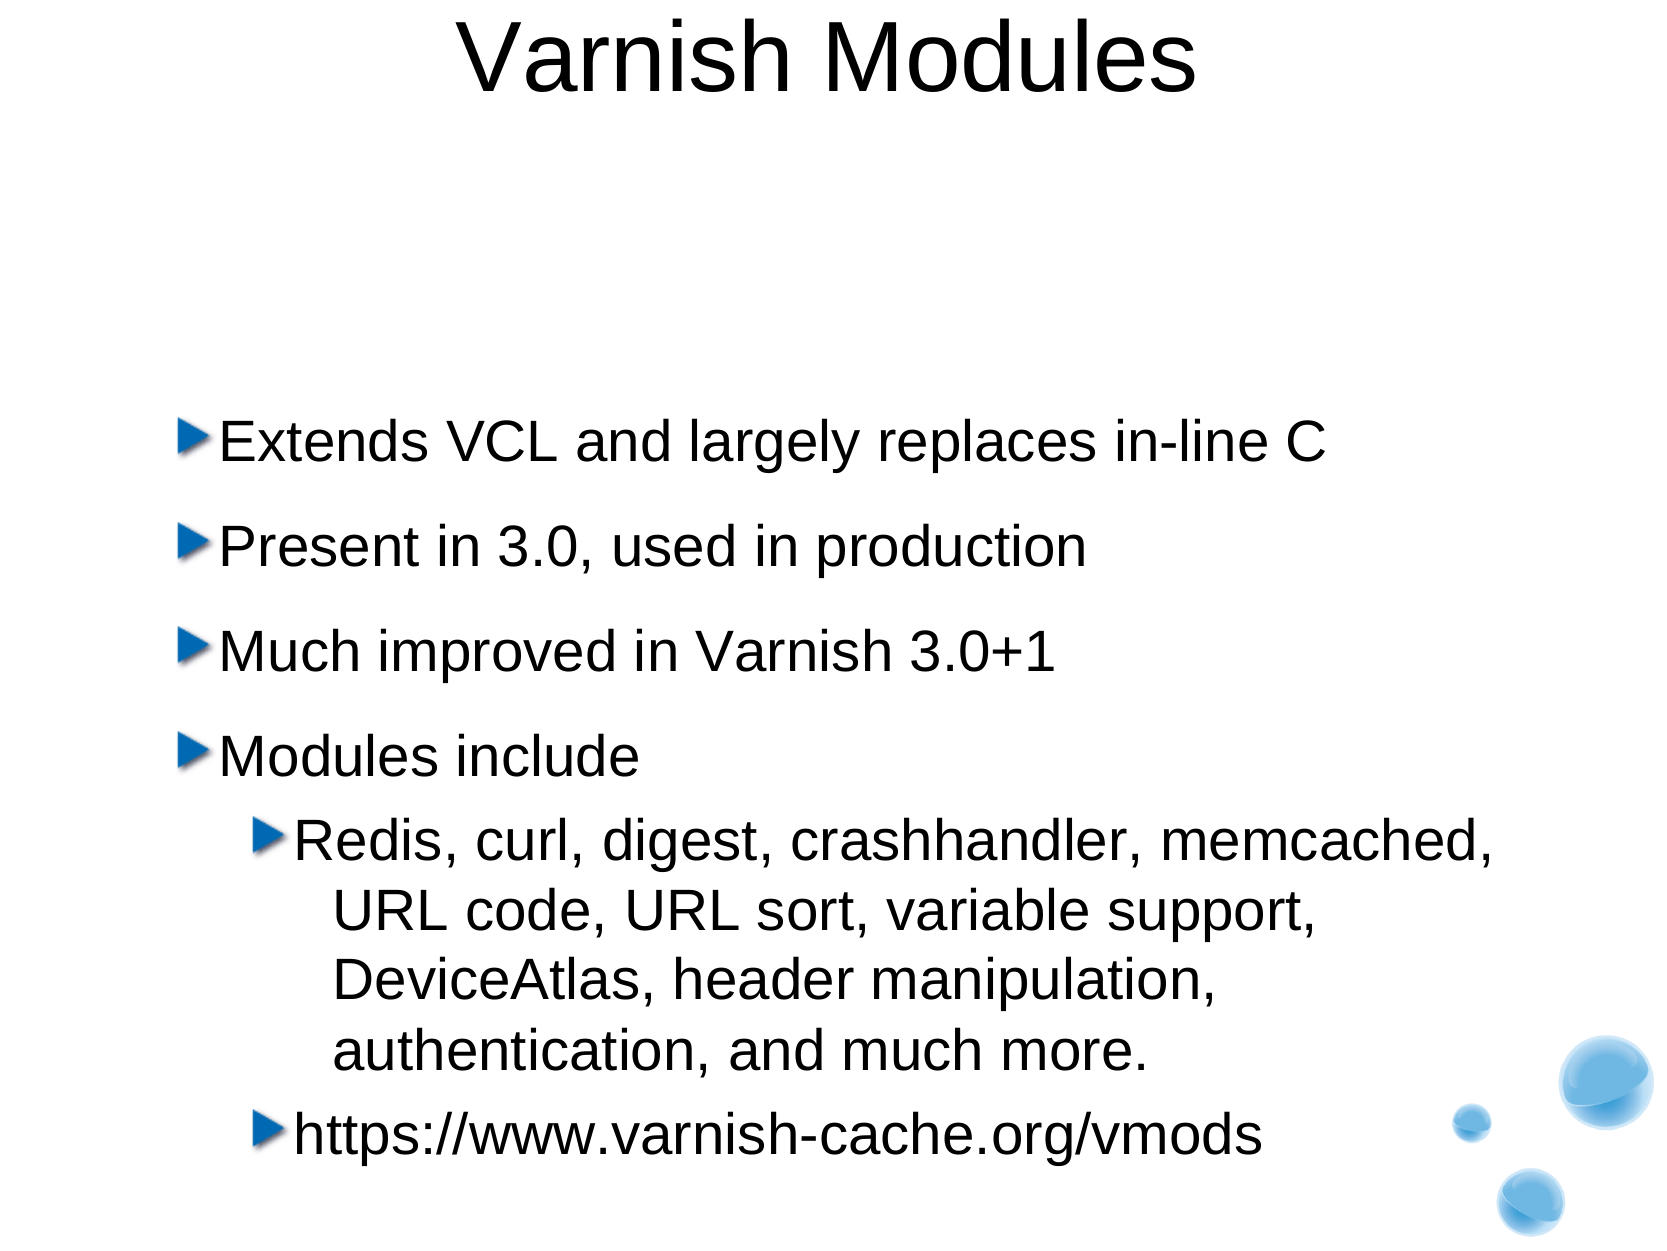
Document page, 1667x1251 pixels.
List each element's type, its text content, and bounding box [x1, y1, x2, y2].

list Extends VCL and largely replaces in-line C Present in 3.0, used in production Much improved in Varnish 3.0+1 Modules include Redis, curl, digest, crashhandler, memcached, URL code, URL sort, variable support, DeviceAtlas, header manipulation, authentication, and much more. https://www.varnish-cache.org/vmods [124, 360, 1541, 1187]
picture [1451, 1033, 1654, 1238]
title Varnish Modules [119, 0, 1536, 208]
